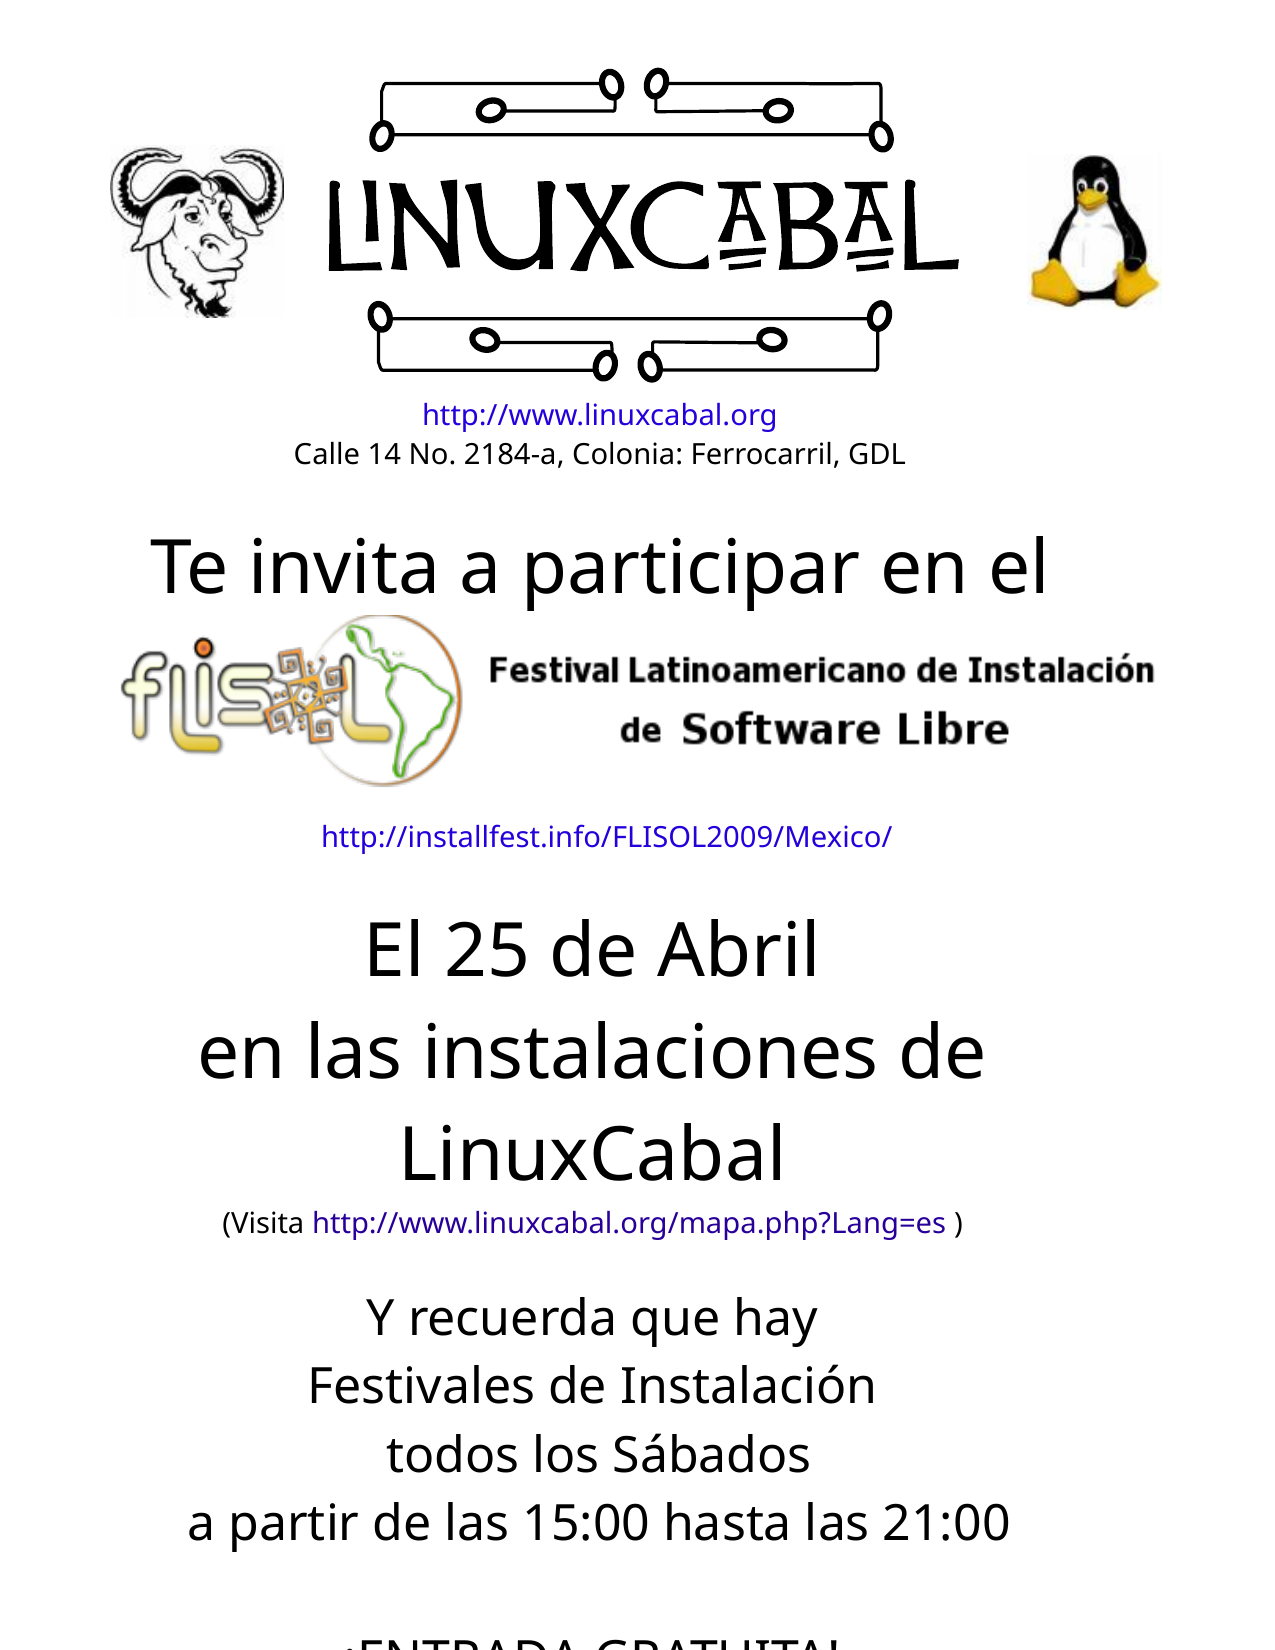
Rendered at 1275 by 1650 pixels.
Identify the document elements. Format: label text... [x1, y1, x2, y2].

picture [1027, 154, 1162, 310]
picture [102, 615, 1173, 789]
picture [110, 145, 284, 318]
text_box El 25 de Abril en las instalaciones de LinuxCabal (Visita http://www.linuxcabal.org/mapa.php?Lang=es ) Y recuerda que hay Festivales de Instalación todos los Sábados a partir de las 15:00 hasta las 21:00 ¡ENTRADA GRATUITA! [159, 888, 1116, 1583]
text_box http://www.linuxcabal.org Calle 14 No. 2184-a, Colonia: Ferrocarril, GDL Te invita a participar en el [135, 386, 1140, 592]
picture [308, 58, 967, 386]
text_box http://installfest.info/FLISOL2009/Mexico/ [306, 808, 969, 858]
